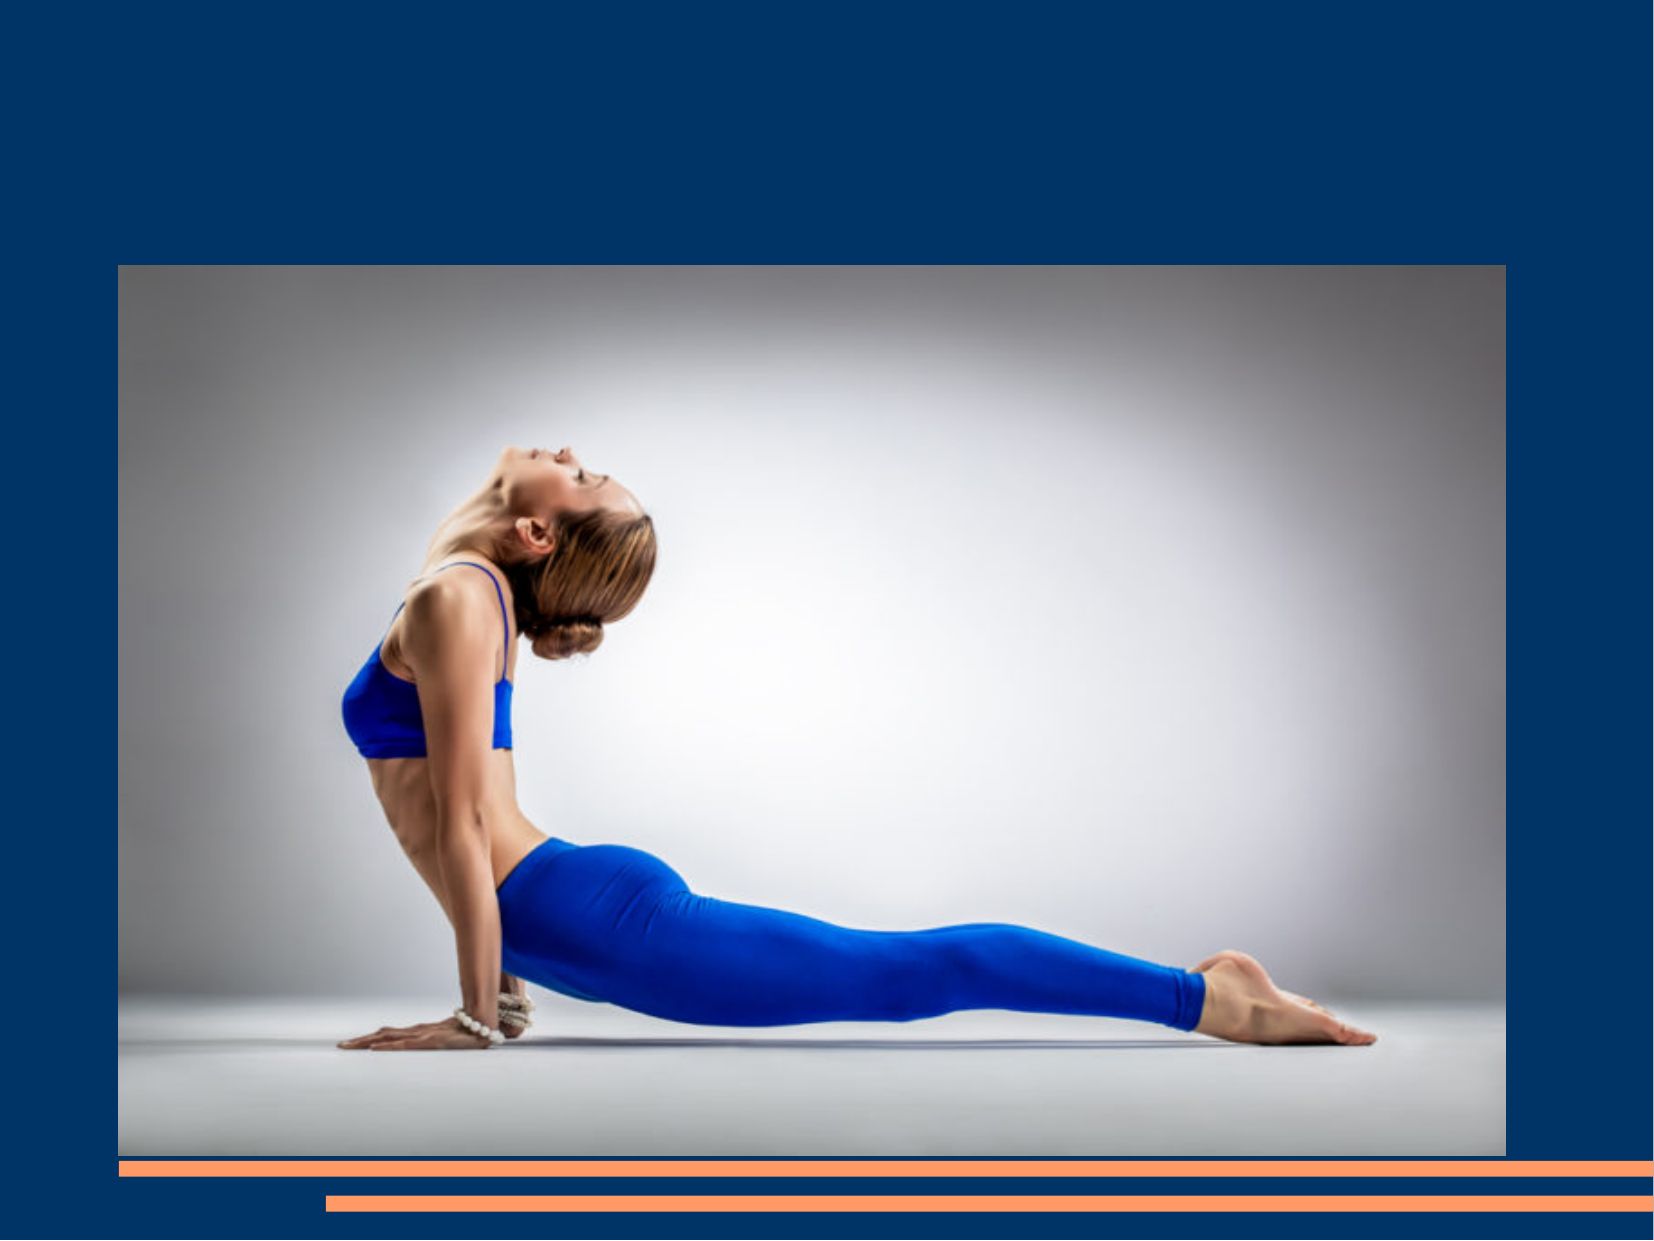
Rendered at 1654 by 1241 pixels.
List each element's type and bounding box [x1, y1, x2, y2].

picture [118, 265, 1506, 1156]
